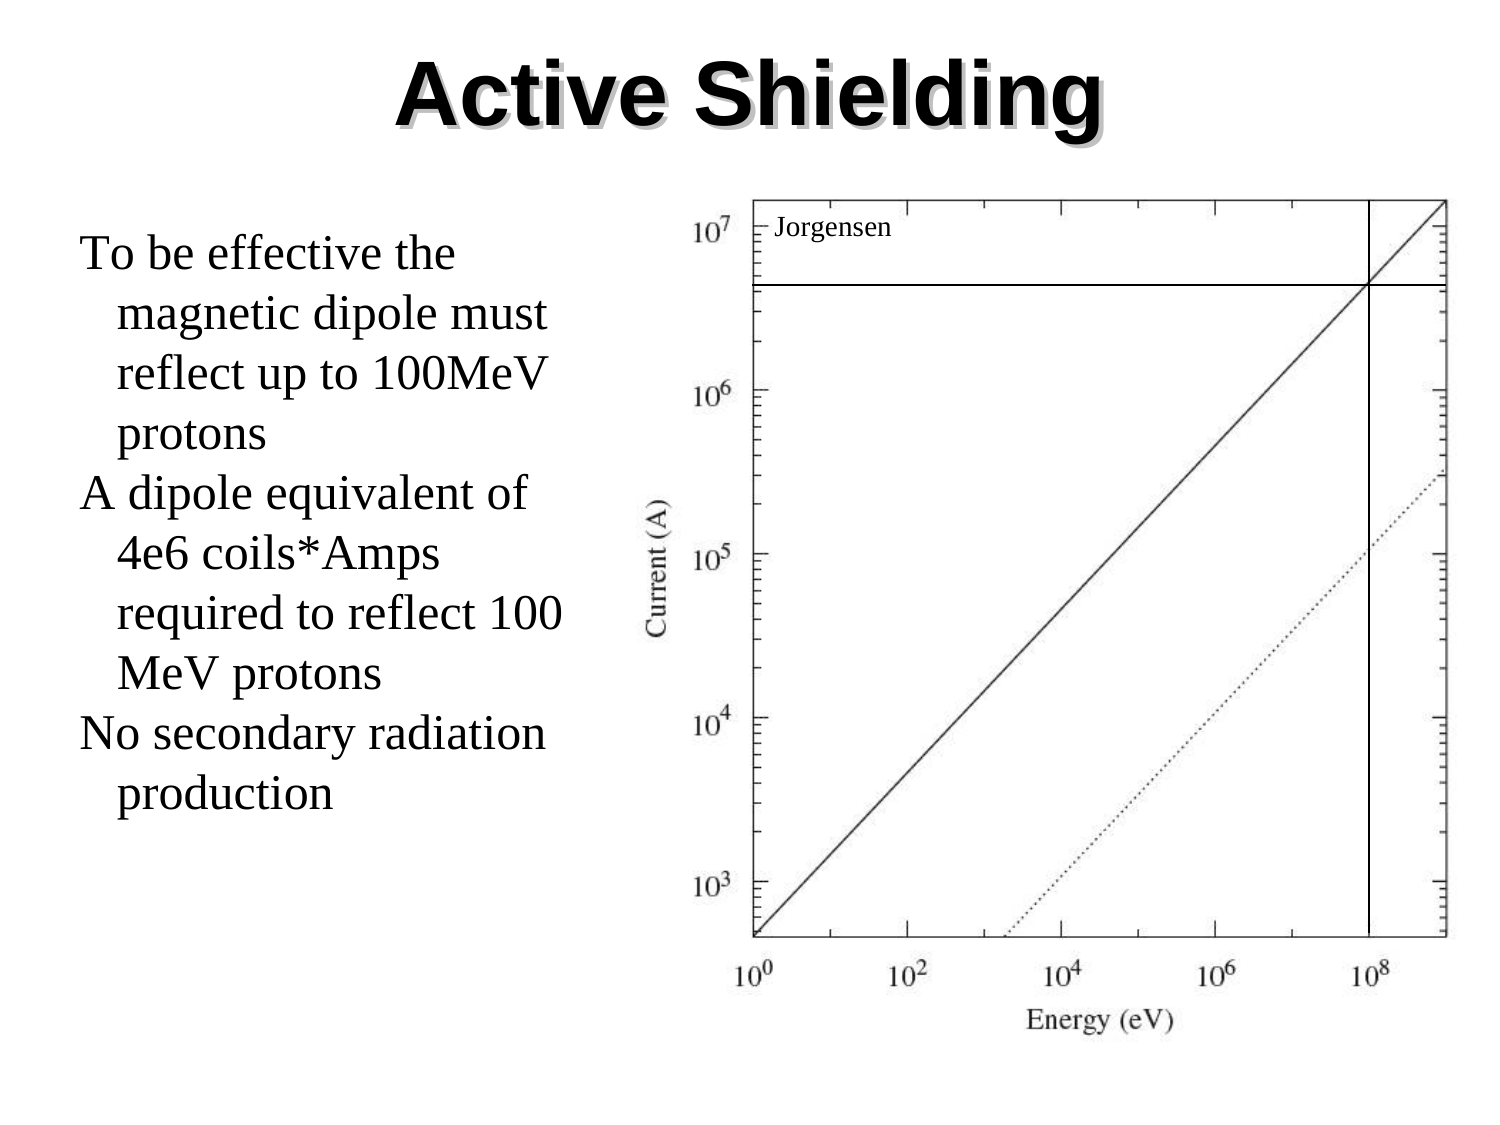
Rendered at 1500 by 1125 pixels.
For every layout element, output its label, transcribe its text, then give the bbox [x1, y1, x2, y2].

text_box Jorgensen [759, 199, 908, 250]
title Active Shielding [112, 0, 1388, 188]
text_box To be effective the magnetic dipole must reflect up to 100MeV protons A dipole equivalent of 4e6 coils*Amps required to reflect 100 MeV protons No secondary radiation production [64, 211, 628, 948]
picture [636, 187, 1464, 1042]
